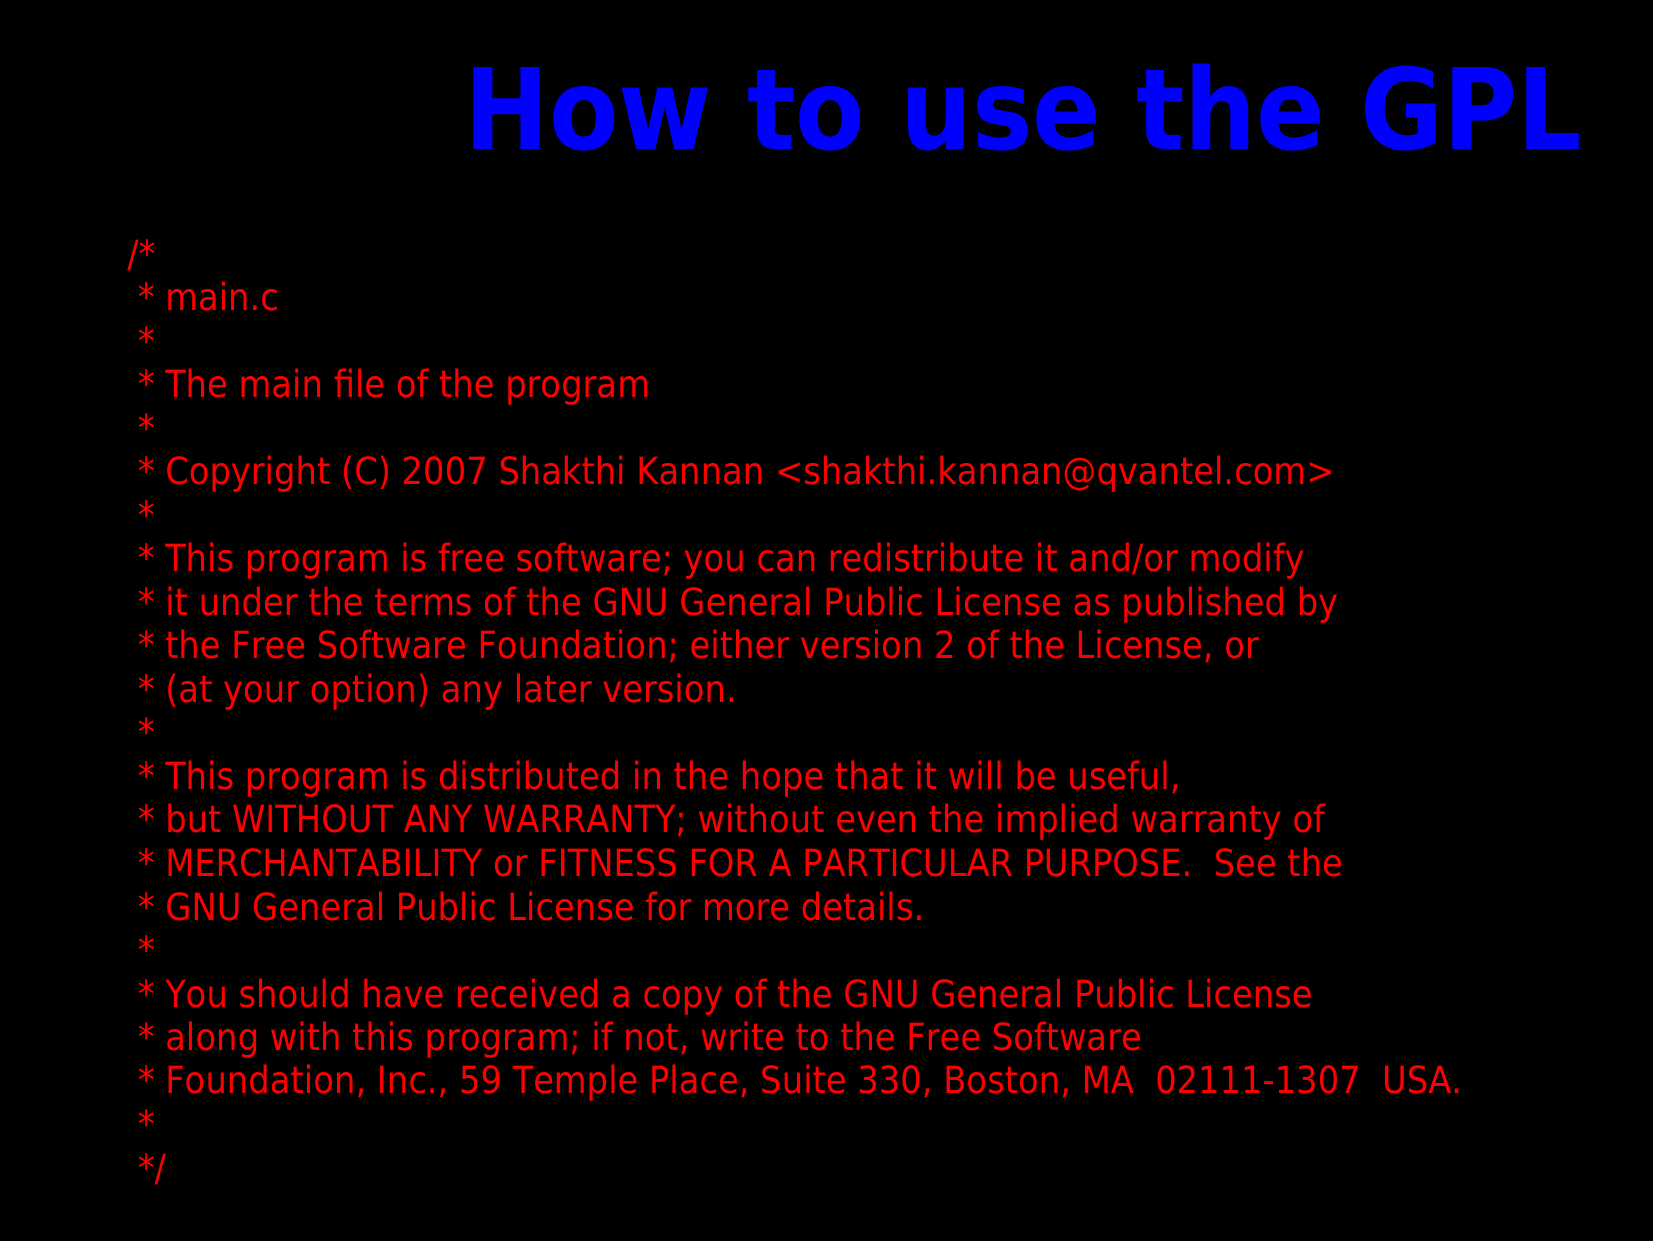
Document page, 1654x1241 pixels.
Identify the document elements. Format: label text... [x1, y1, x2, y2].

text_box How to use the GPL [450, 37, 1613, 184]
text_box /* * main.c * * The main file of the program * * Copyright (C) 2007 Shakthi Kannan <shakthi.kannan@qvantel.com> * * This program is free software; you can redistribute it and/or modify * it under the terms of the GNU General Public License as published by * the Free Software Foundation; either version 2 of the License, or * (at your option) any later version. * * This program is distributed in the hope that it will be useful, * but WITHOUT ANY WARRANTY; without even the implied warranty of * MERCHANTABILITY or FITNESS FOR A PARTICULAR PURPOSE. See the * GNU General Public License for more details. * * You should have received a copy of the GNU General Public License * along with this program; if not, write to the Free Software * Foundation, Inc., 59 Temple Place, Suite 330, Boston, MA 02111-1307 USA. * */ [112, 225, 1501, 1198]
